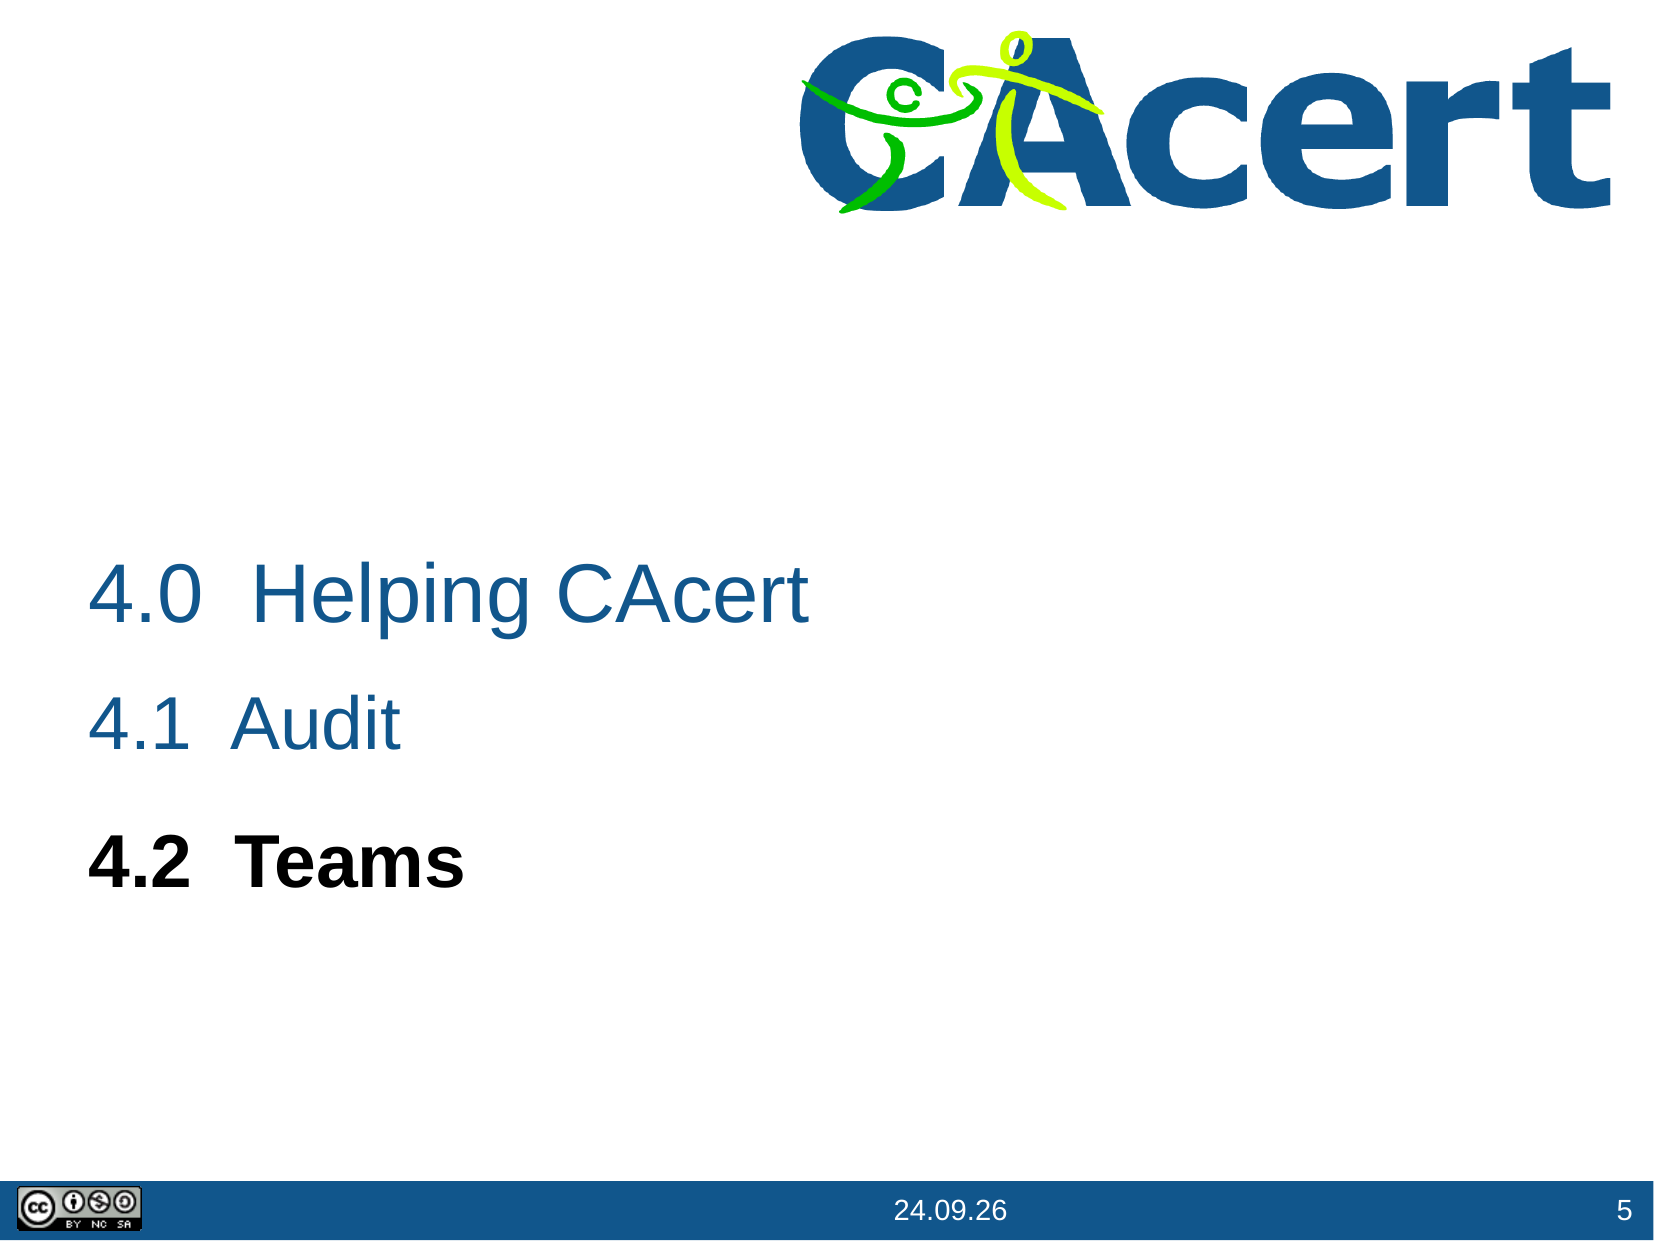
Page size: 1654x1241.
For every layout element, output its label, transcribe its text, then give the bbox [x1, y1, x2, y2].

title 4.0 Helping CAcert 4.1 Audit 4.2 Teams [88, 265, 1577, 1140]
picture [17, 1186, 142, 1231]
picture [797, 27, 1613, 215]
